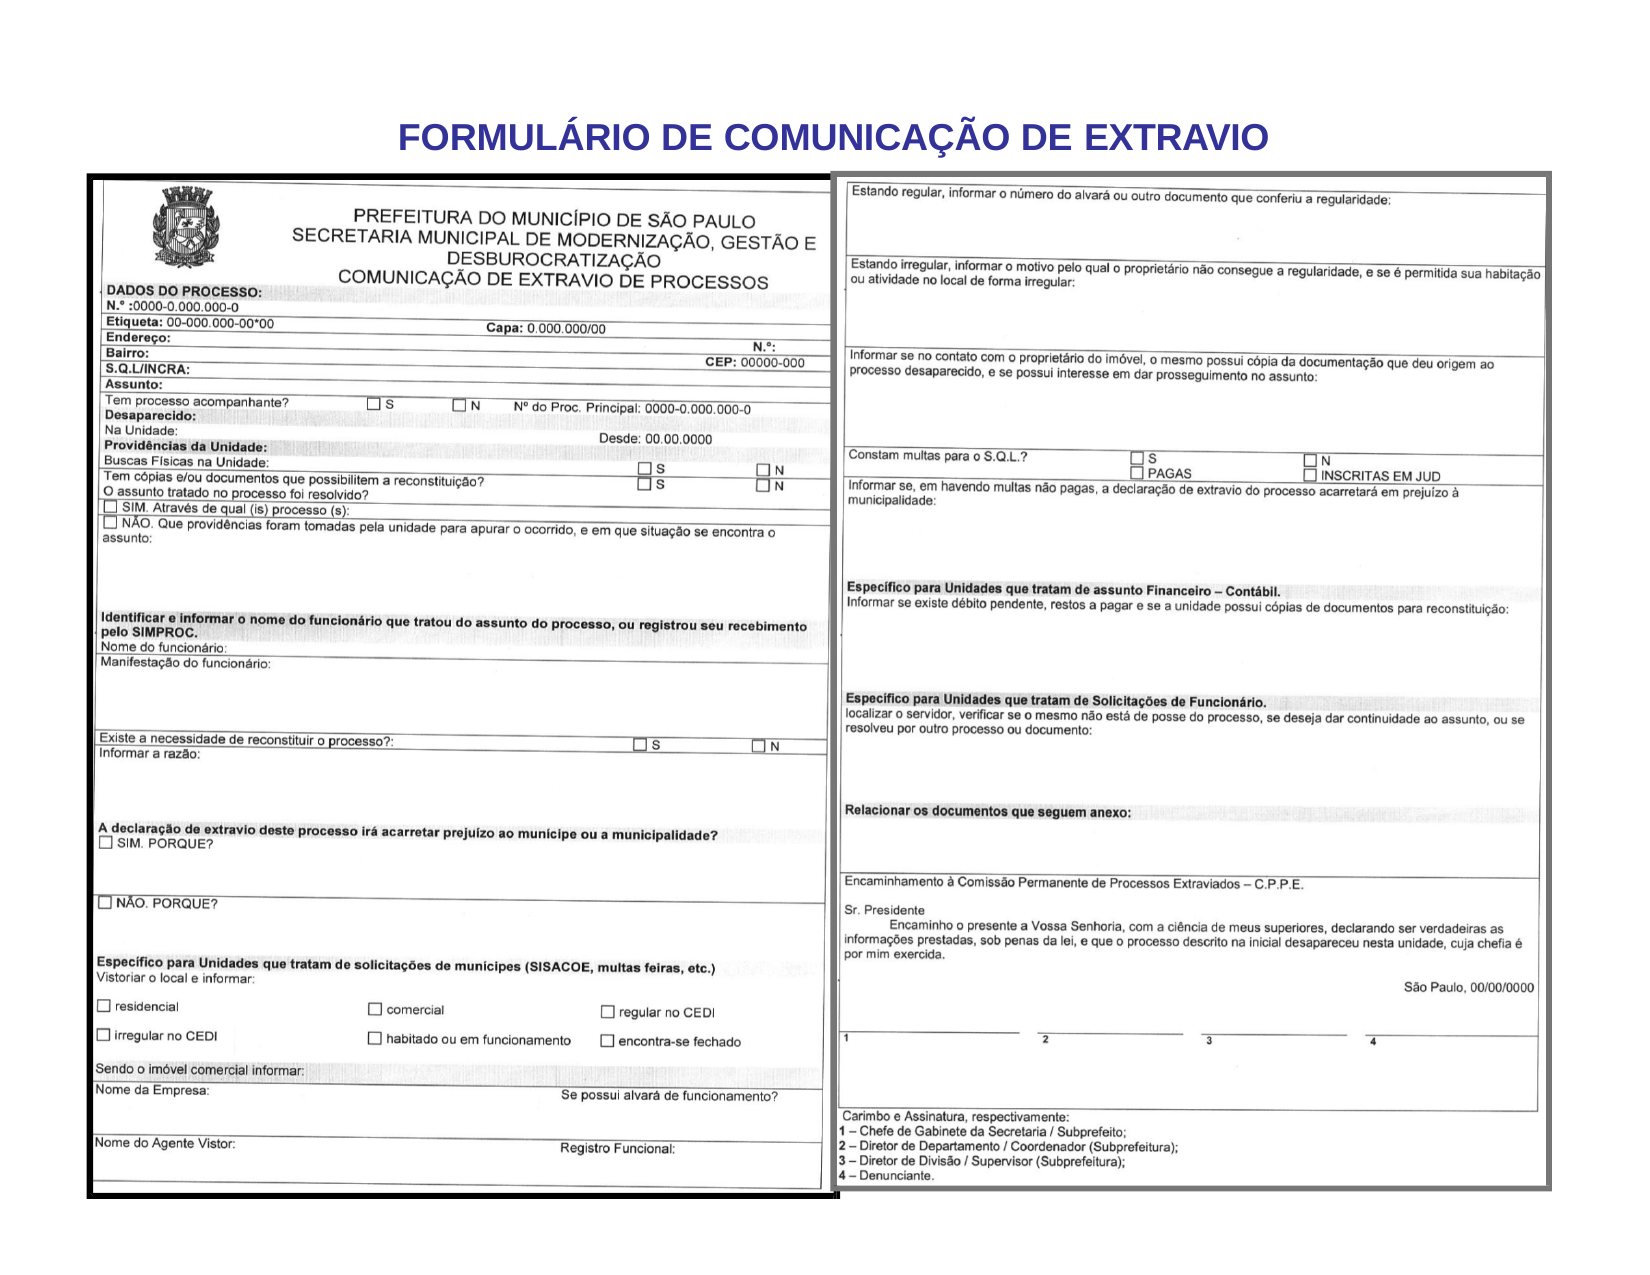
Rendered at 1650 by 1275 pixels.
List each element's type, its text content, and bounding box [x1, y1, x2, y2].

text_box [86, 170, 1552, 1199]
text_box FORMULÁRIO DE COMUNICAÇÃO DE EXTRAVIO [395, 110, 1278, 161]
